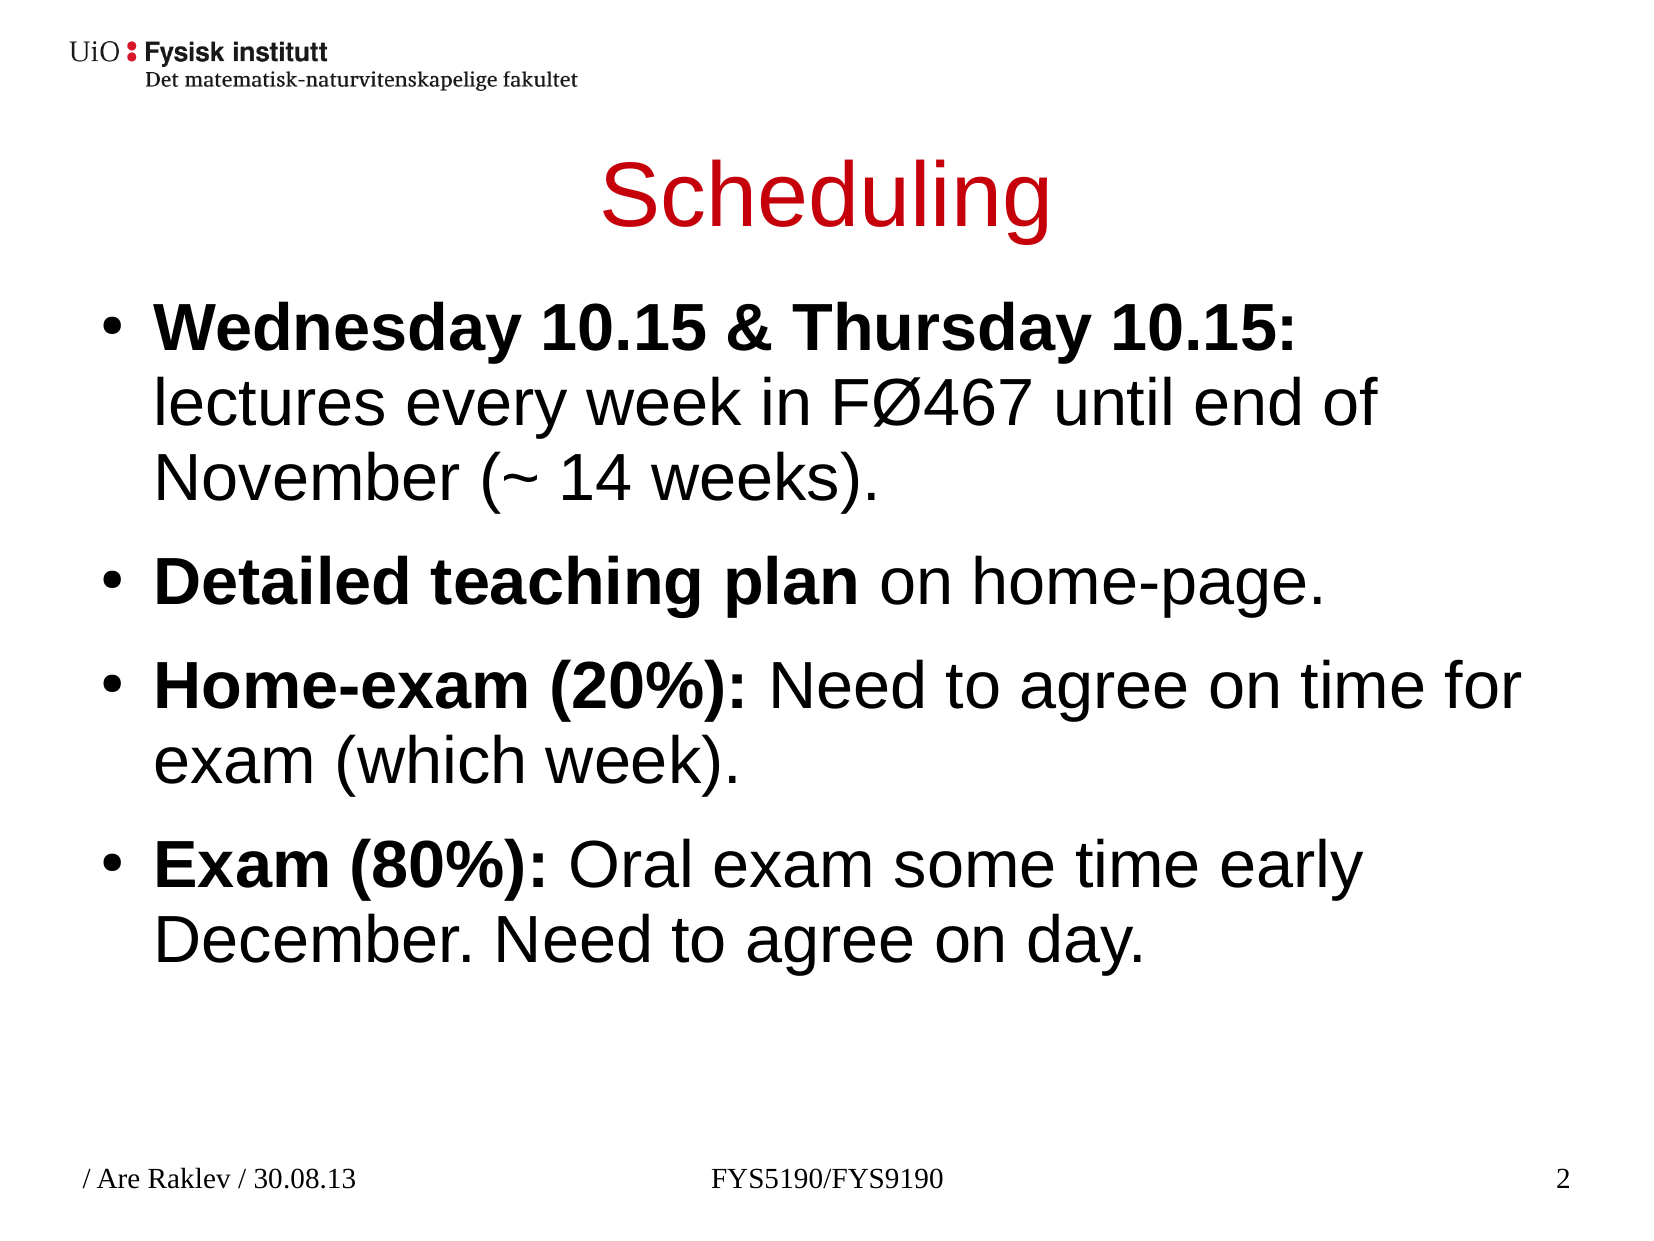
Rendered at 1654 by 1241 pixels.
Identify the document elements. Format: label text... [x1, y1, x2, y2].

picture [68, 37, 581, 93]
title Scheduling [82, 90, 1571, 290]
list Wednesday 10.15 & Thursday 10.15: lectures every week in FØ467 until end of November (~ 14 weeks). Detailed teaching plan on home-page. Home-exam (20%): Need to agree on time for exam (which week). Exam (80%): Oral exam some time early December. Need to agree on day. [82, 290, 1571, 1094]
